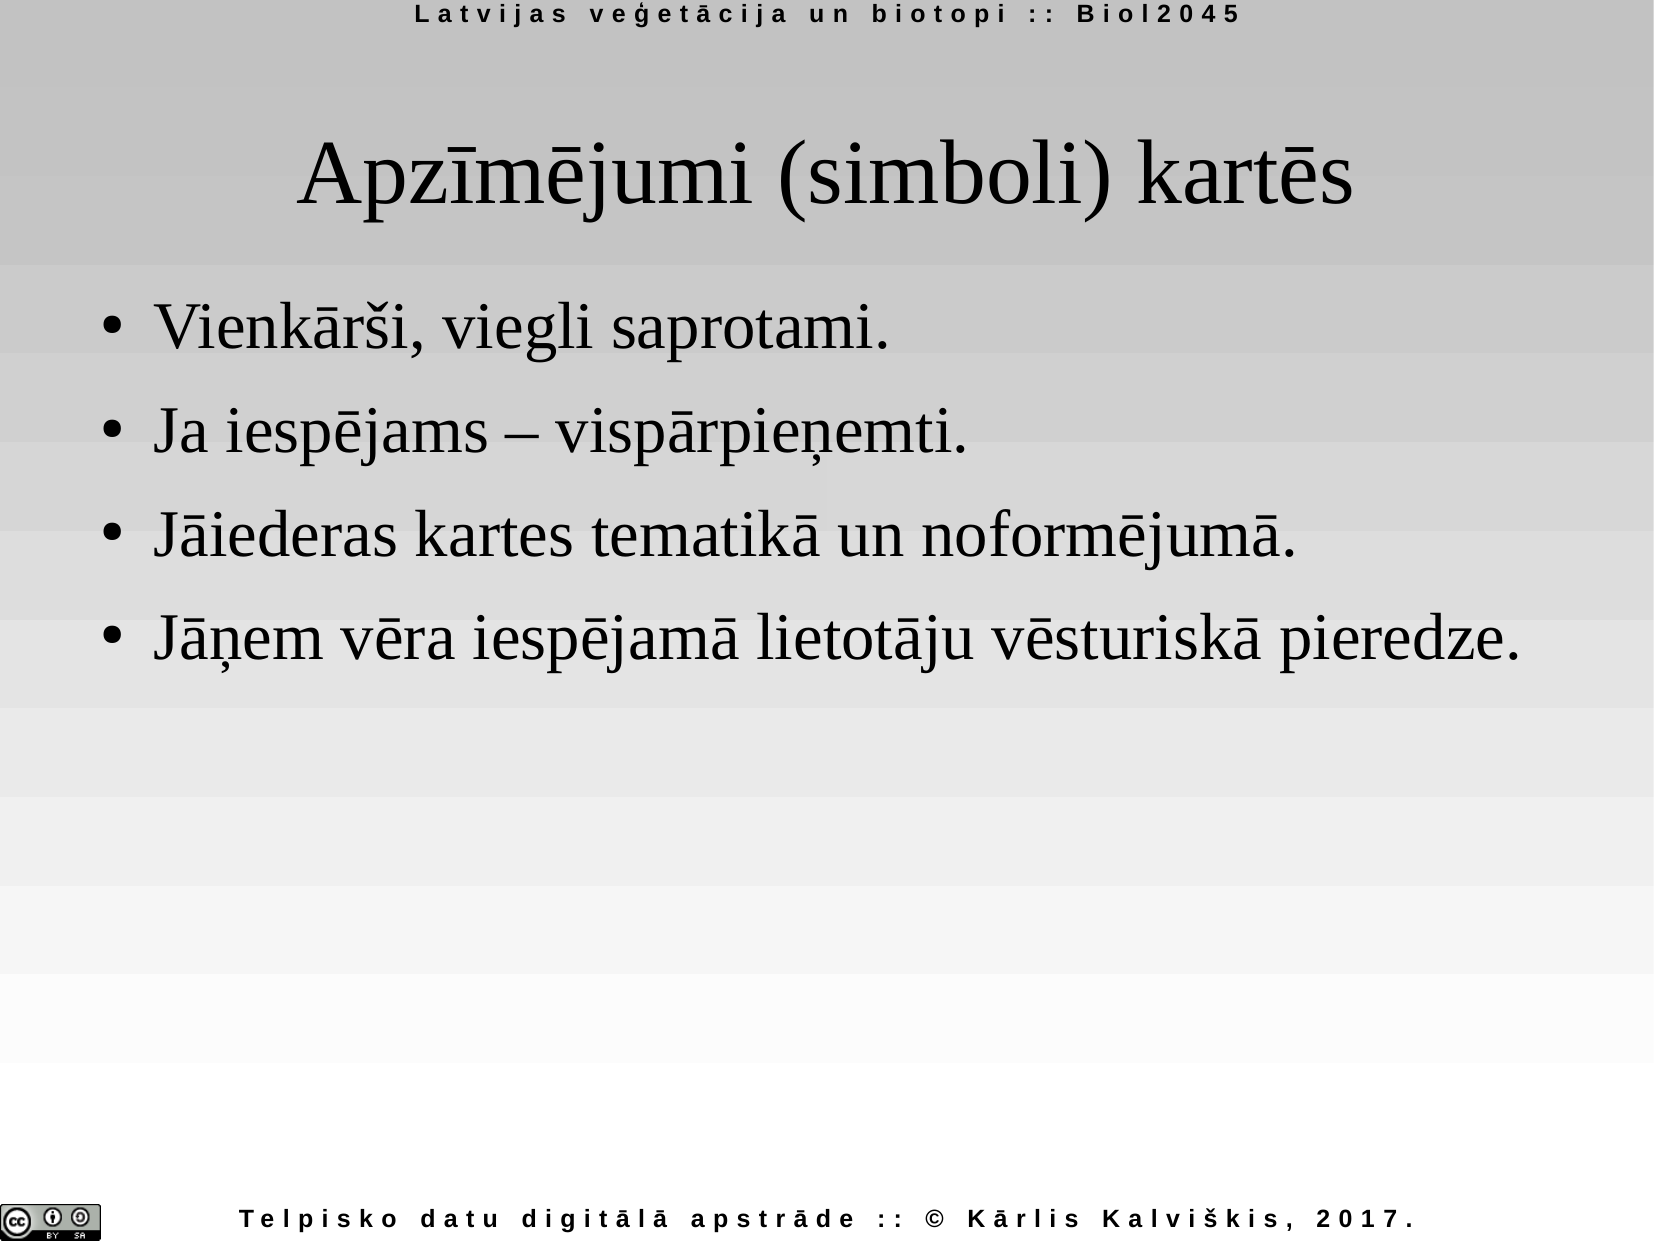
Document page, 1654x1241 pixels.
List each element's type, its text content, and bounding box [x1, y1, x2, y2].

list Vienkārši, viegli saprotami. Ja iespējams – vispārpieņemti. Jāiederas kartes tematikā un noformējumā. Jāņem vēra iespējamā lietotāju vēsturiskā pieredze. [82, 289, 1571, 1113]
title Apzīmējumi (simboli) kartēs [29, 49, 1625, 296]
picture [0, 0, 1654, 1241]
